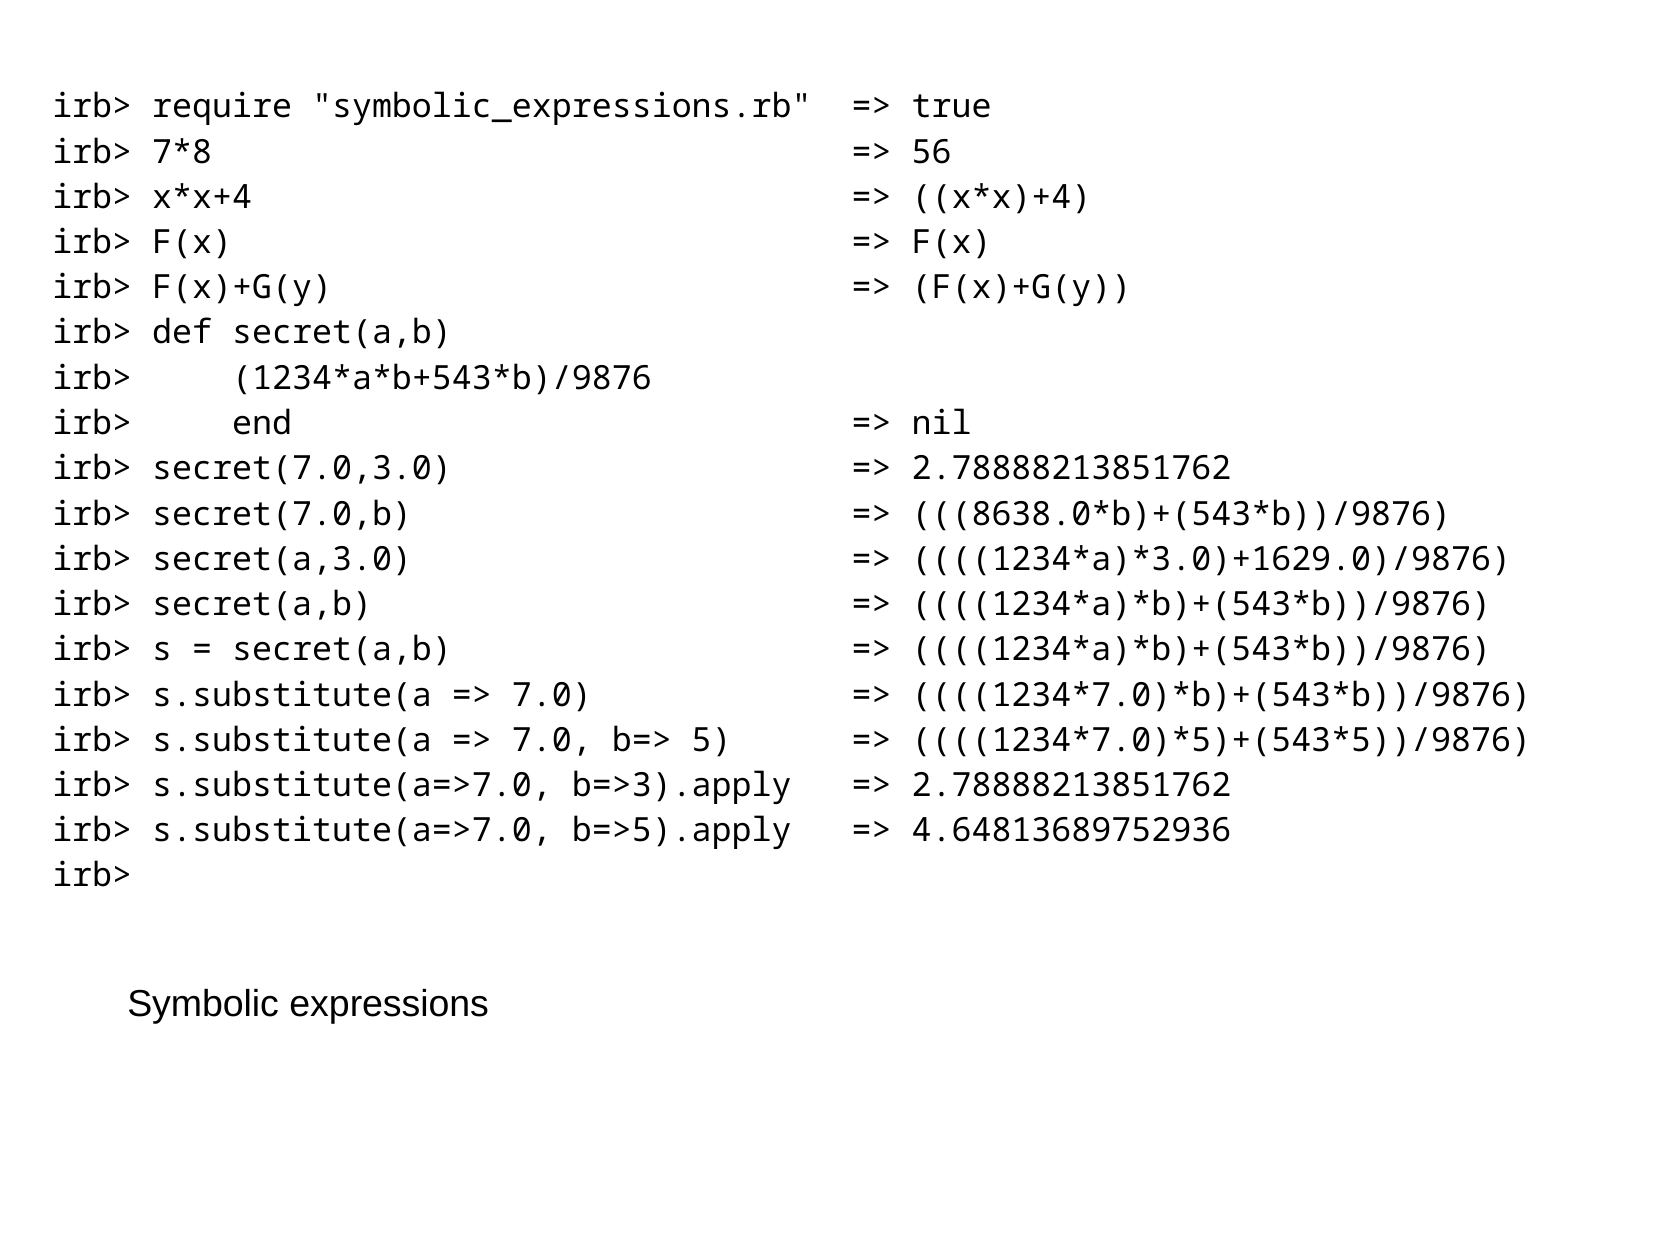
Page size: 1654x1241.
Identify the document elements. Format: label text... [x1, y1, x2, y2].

text_box Symbolic expressions [112, 975, 505, 1032]
text_box irb> require "symbolic_expressions.rb" => true irb> 7*8 => 56 irb> x*x+4 => ((x*x)+4) irb> F(x) => F(x) irb> F(x)+G(y) => (F(x)+G(y)) irb> def secret(a,b) irb> (1234*a*b+543*b)/9876 irb> end => nil irb> secret(7.0,3.0) => 2.78888213851762 irb> secret(7.0,b) => (((8638.0*b)+(543*b))/9876) irb> secret(a,3.0) => ((((1234*a)*3.0)+1629.0)/9876) irb> secret(a,b) => ((((1234*a)*b)+(543*b))/9876) irb> s = secret(a,b) => ((((1234*a)*b)+(543*b))/9876) irb> s.substitute(a => 7.0) => ((((1234*7.0)*b)+(543*b))/9876) irb> s.substitute(a => 7.0, b=> 5) => ((((1234*7.0)*5)+(543*5))/9876) irb> s.substitute(a=>7.0, b=>3).apply => 2.78888213851762 irb> s.substitute(a=>7.0, b=>5).apply => 4.64813689752936 irb> [251, 75, 1333, 892]
